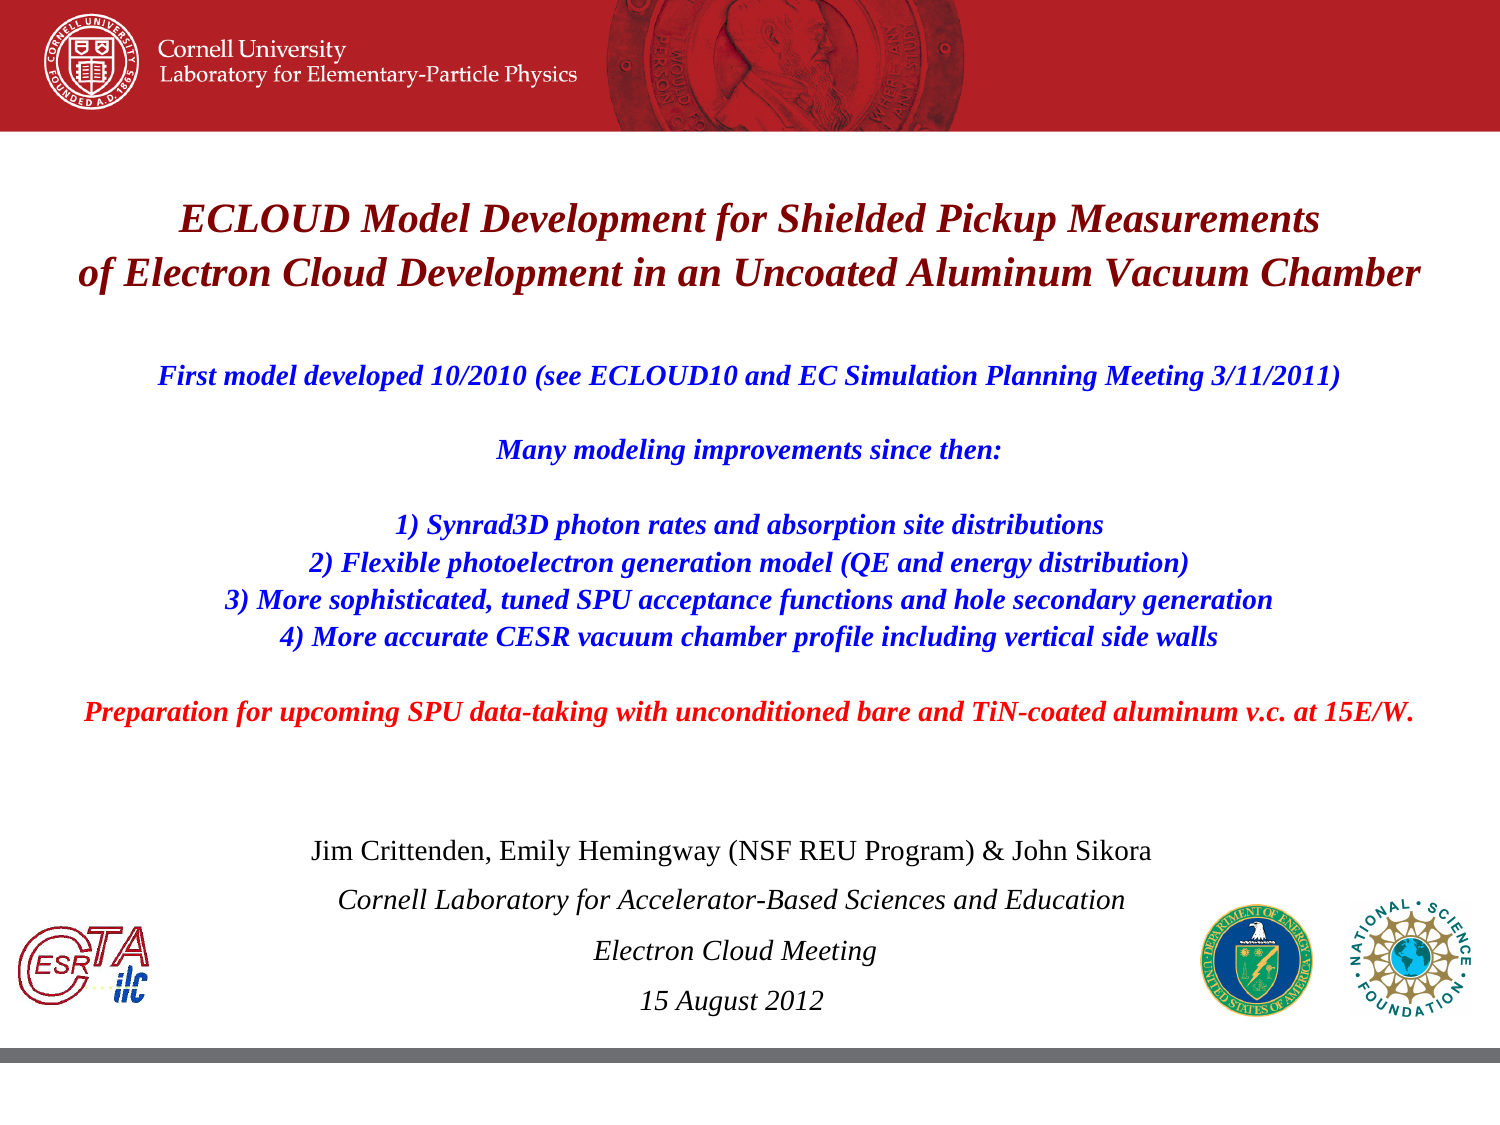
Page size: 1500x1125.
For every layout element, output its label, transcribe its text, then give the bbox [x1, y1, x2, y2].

picture [0, 0, 1500, 132]
subtitle Jim Crittenden, Emily Hemingway (NSF REU Program) & John Sikora Cornell Laboratory for Accelerator-Based Sciences and Education Electron Cloud Meeting 15 August 2012 [281, 825, 1182, 1024]
title ECLOUD Model Development for Shielded Pickup Measurements of Electron Cloud Development in an Uncoated Aluminum Vacuum Chamber First model developed 10/2010 (see ECLOUD10 and EC Simulation Planning Meeting 3/11/2011) Many modeling improvements since then: 1) Synrad3D photon rates and absorption site distributions 2) Flexible photoelectron generation model (QE and energy distribution) 3) More sophisticated, tuned SPU acceptance functions and hole secondary generation 4) More accurate CESR vacuum chamber profile including vertical side walls Preparation for upcoming SPU data-taking with unconditioned bare and TiN-coated aluminum v.c. at 15E/W. [0, 149, 1500, 799]
picture [1350, 899, 1471, 1017]
picture [1200, 904, 1313, 1017]
picture [8, 899, 151, 1036]
